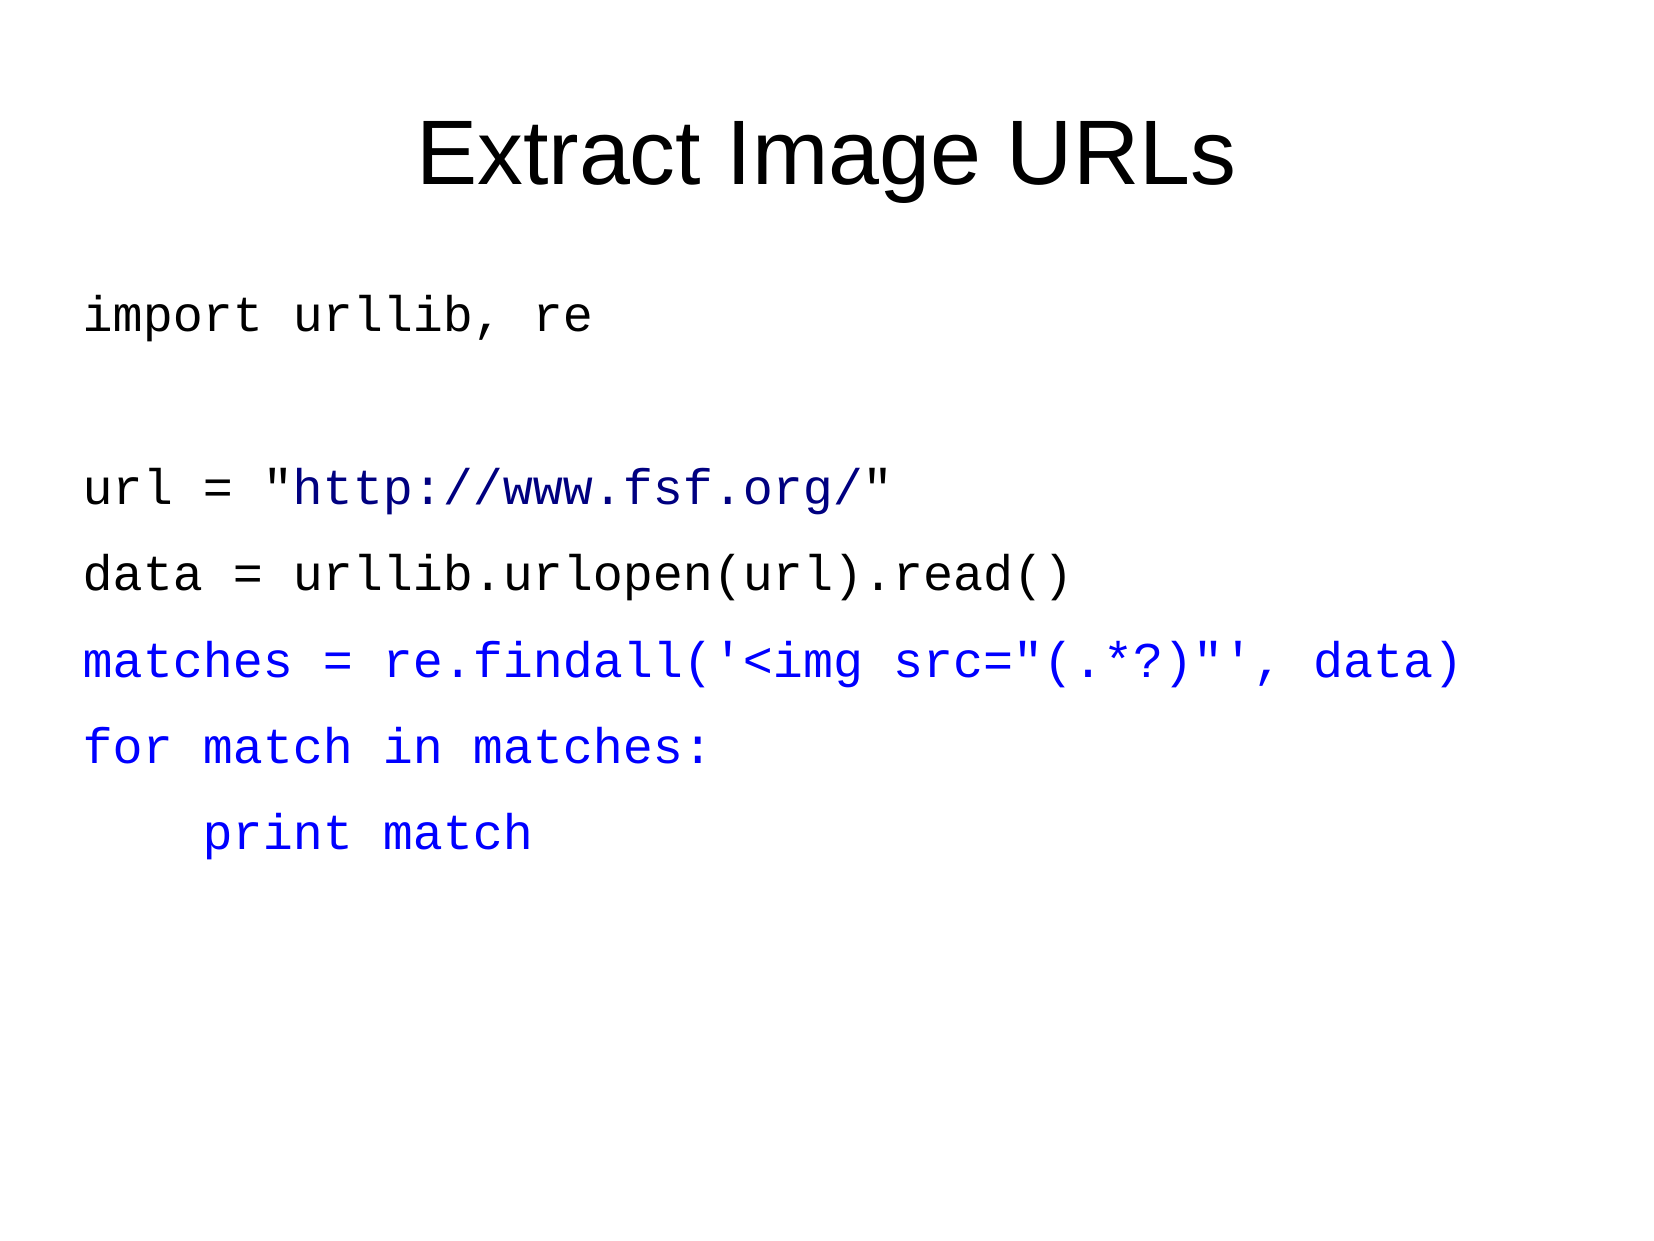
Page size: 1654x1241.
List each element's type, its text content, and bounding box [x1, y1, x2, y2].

list import urllib, re url = "http://www.fsf.org/" data = urllib.urlopen(url).read() matches = re.findall('<img src="(.*?)"', data) for match in matches: print match [82, 290, 1571, 1109]
title Extract Image URLs [82, 49, 1571, 257]
